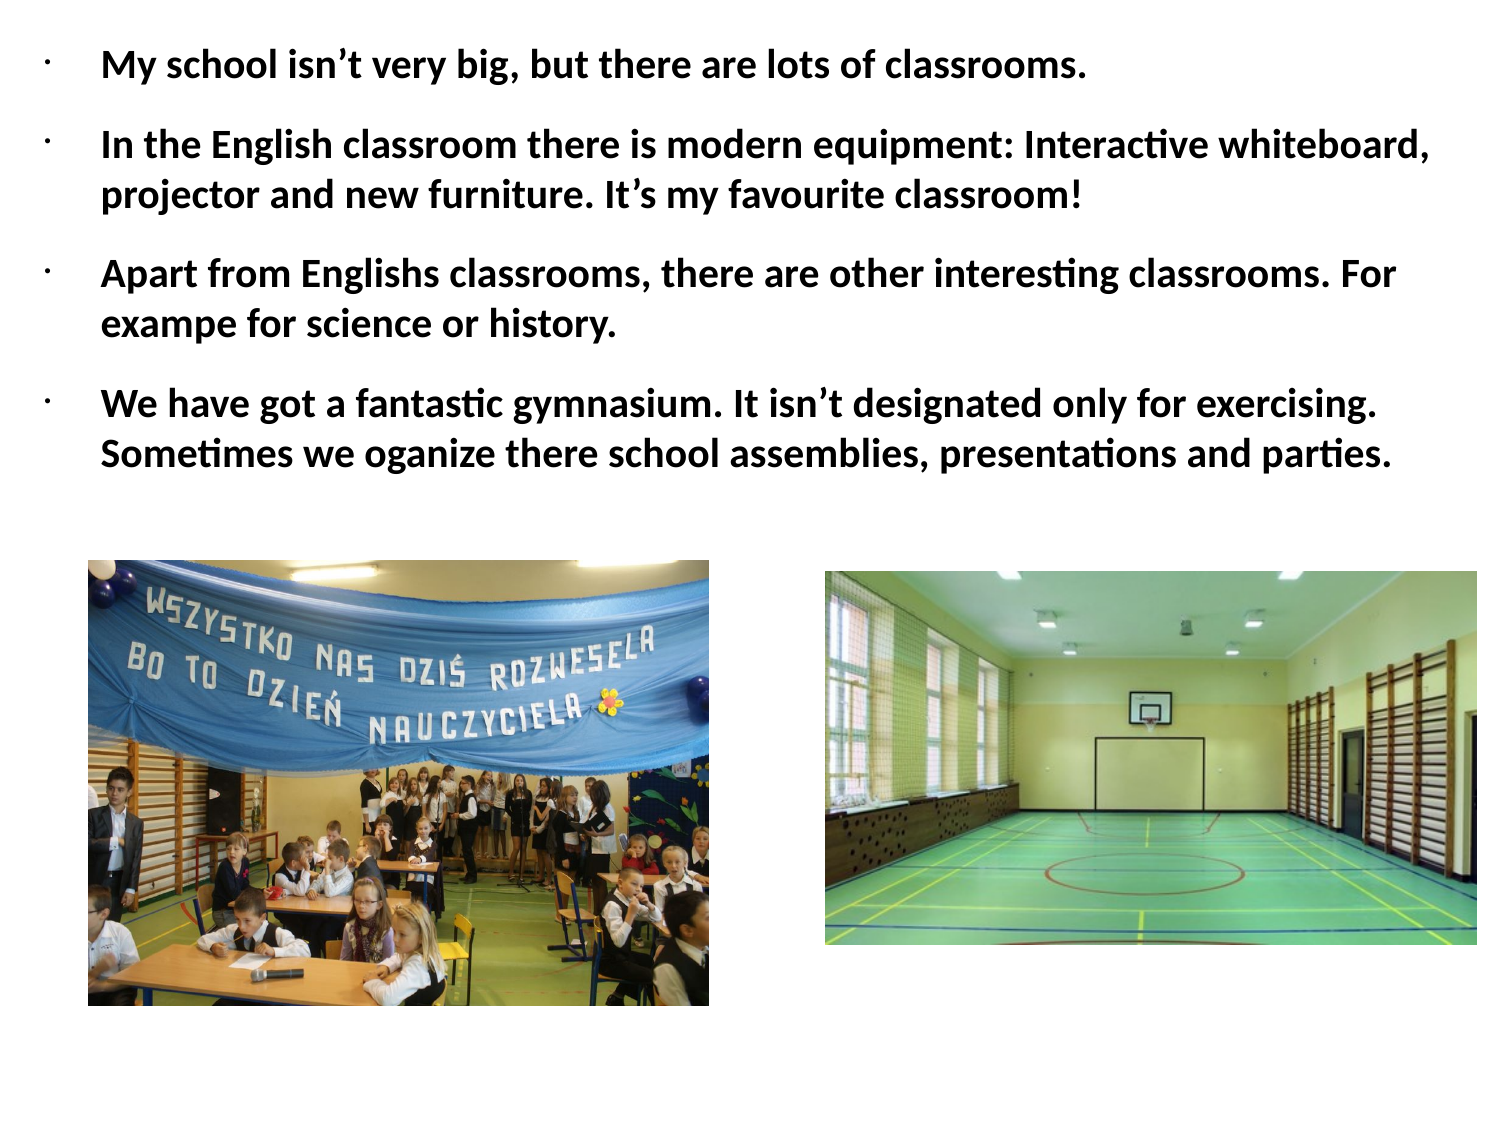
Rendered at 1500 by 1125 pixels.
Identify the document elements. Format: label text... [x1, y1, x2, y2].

picture [88, 560, 709, 1006]
list My school isn’t very big, but there are lots of classrooms. In the English classroom there is modern equipment: Interactive whiteboard, projector and new furniture. It’s my favourite classroom! Apart from Englishs classrooms, there are other interesting classrooms. For exampe for science or history. We have got a fantastic gymnasium. It isn’t designated only for exercising. Sometimes we oganize there school assemblies, presentations and parties. [29, 29, 1447, 562]
picture [825, 571, 1477, 945]
